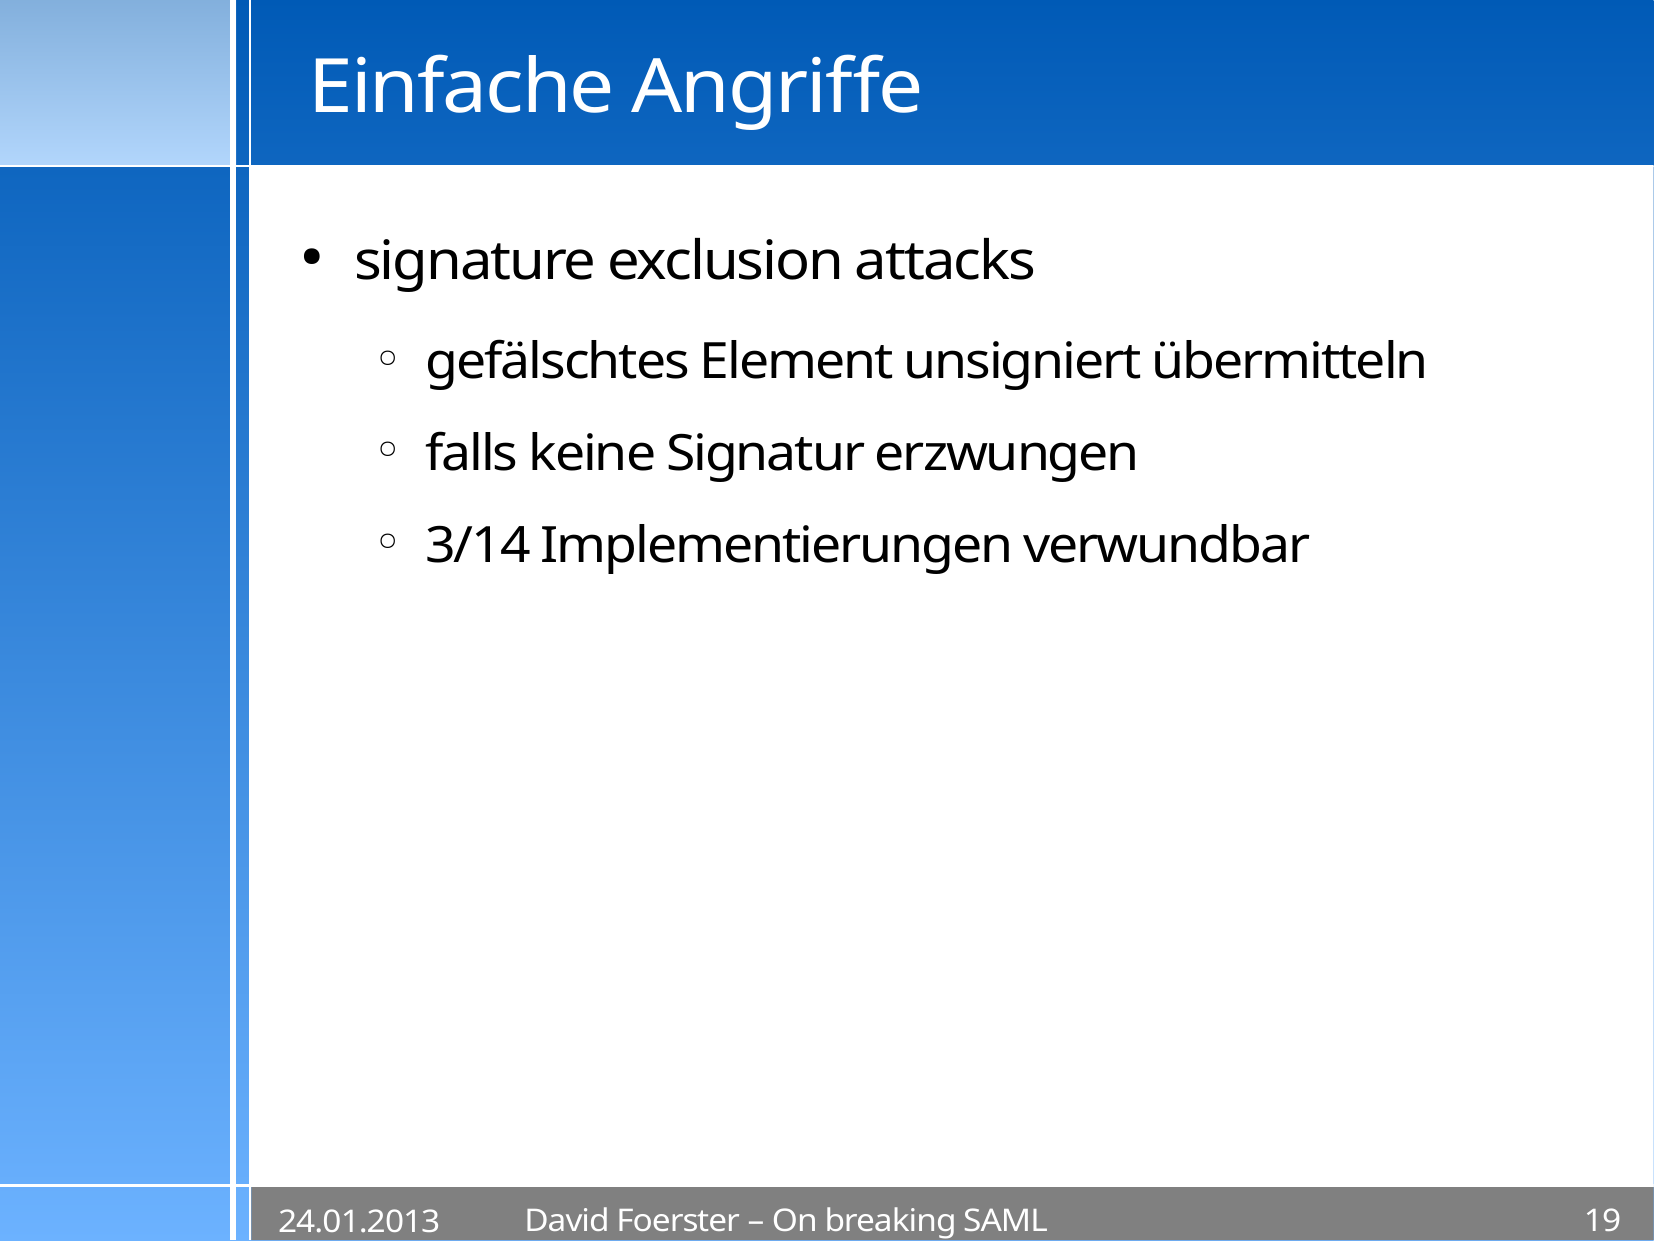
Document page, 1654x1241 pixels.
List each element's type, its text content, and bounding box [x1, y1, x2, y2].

title Einfache Angriffe [273, 0, 1499, 187]
list signature exclusion attacks gefälschtes Element unsigniert übermitteln falls keine Signatur erzwungen 3/14 Implementierungen verwundbar [283, 221, 1539, 1096]
